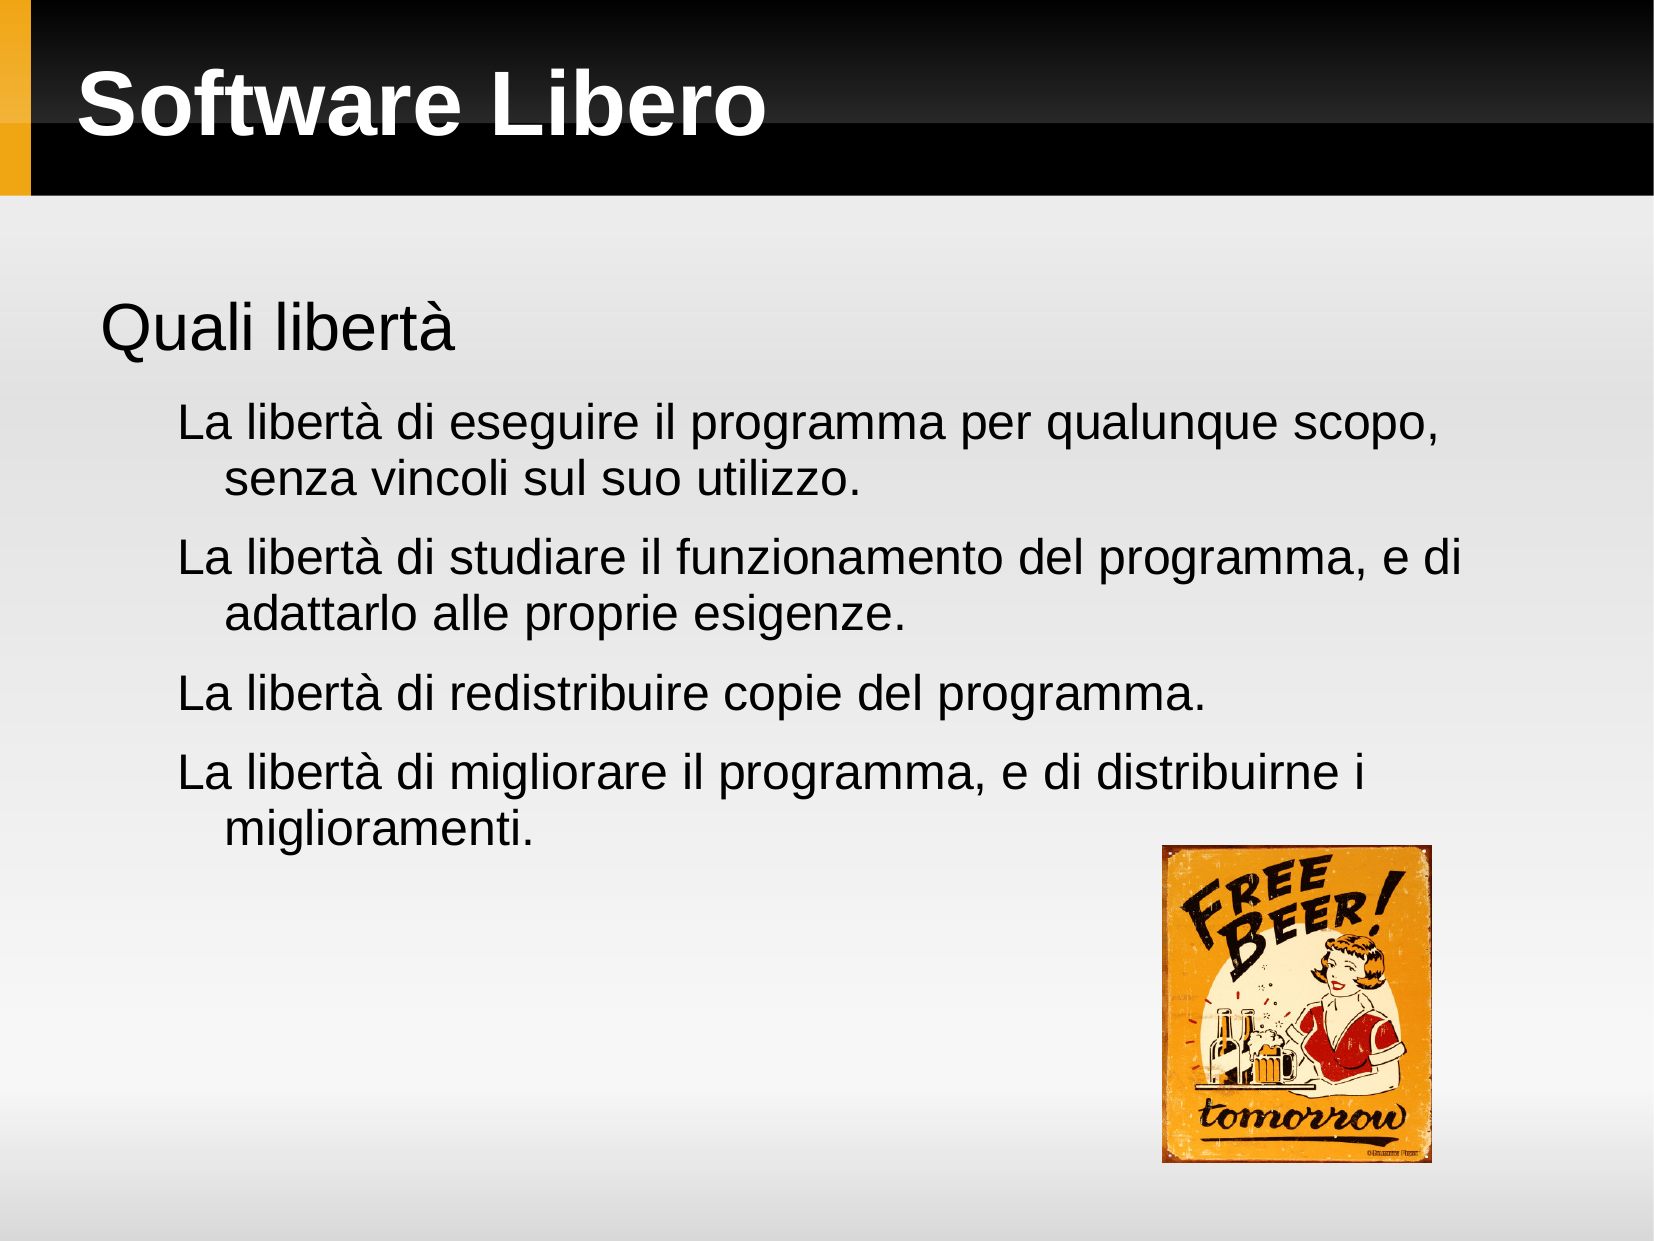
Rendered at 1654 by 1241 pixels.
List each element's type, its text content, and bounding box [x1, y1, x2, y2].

list Quali libertà La libertà di eseguire il programma per qualunque scopo, senza vincoli sul suo utilizzo. La libertà di studiare il funzionamento del programma, e di adattarlo alle proprie esigenze. La libertà di redistribuire copie del programma. La libertà di migliorare il programma, e di distribuirne i miglioramenti. [82, 290, 1571, 1094]
picture [0, 0, 1654, 1241]
title Software Libero [76, 0, 1565, 208]
